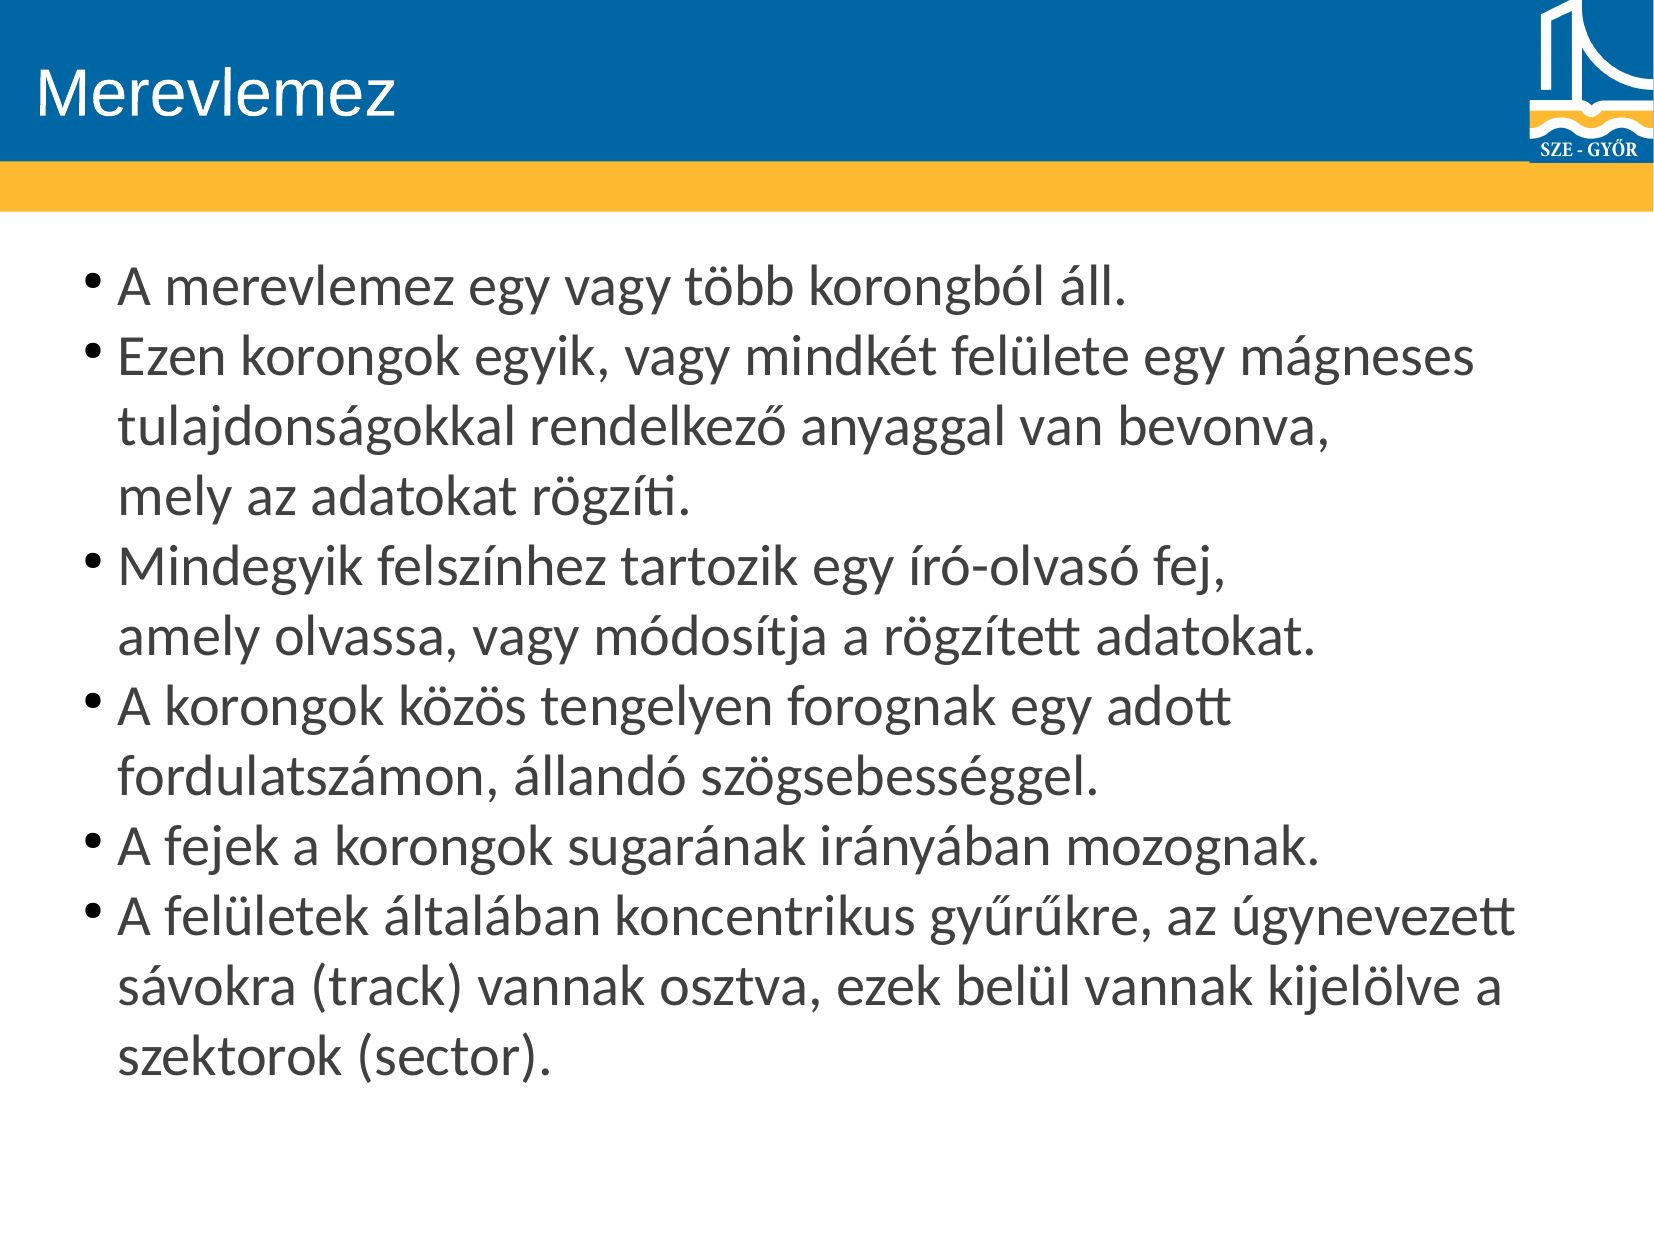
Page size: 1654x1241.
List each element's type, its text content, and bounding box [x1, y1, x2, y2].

picture [1529, 0, 1654, 163]
text_box A merevlemez egy vagy több korongból áll. Ezen korongok egyik, vagy mindkét felülete egy mágneses tulajdonságokkal rendelkező anyaggal van bevonva, mely az adatokat rögzíti. Mindegyik felszínhez tartozik egy író-olvasó fej, amely olvassa, vagy módosítja a rögzített adatokat. A korongok közös tengelyen forognak egy adott fordulatszámon, állandó szögsebességgel. A fejek a korongok sugarának irányában mozognak. A felületek általában koncentrikus gyűrűkre, az úgynevezett sávokra (track) vannak osztva, ezek belül vannak kijelölve a szektorok (sector). [82, 247, 1571, 1198]
text_box Merevlemez [34, 48, 1524, 144]
